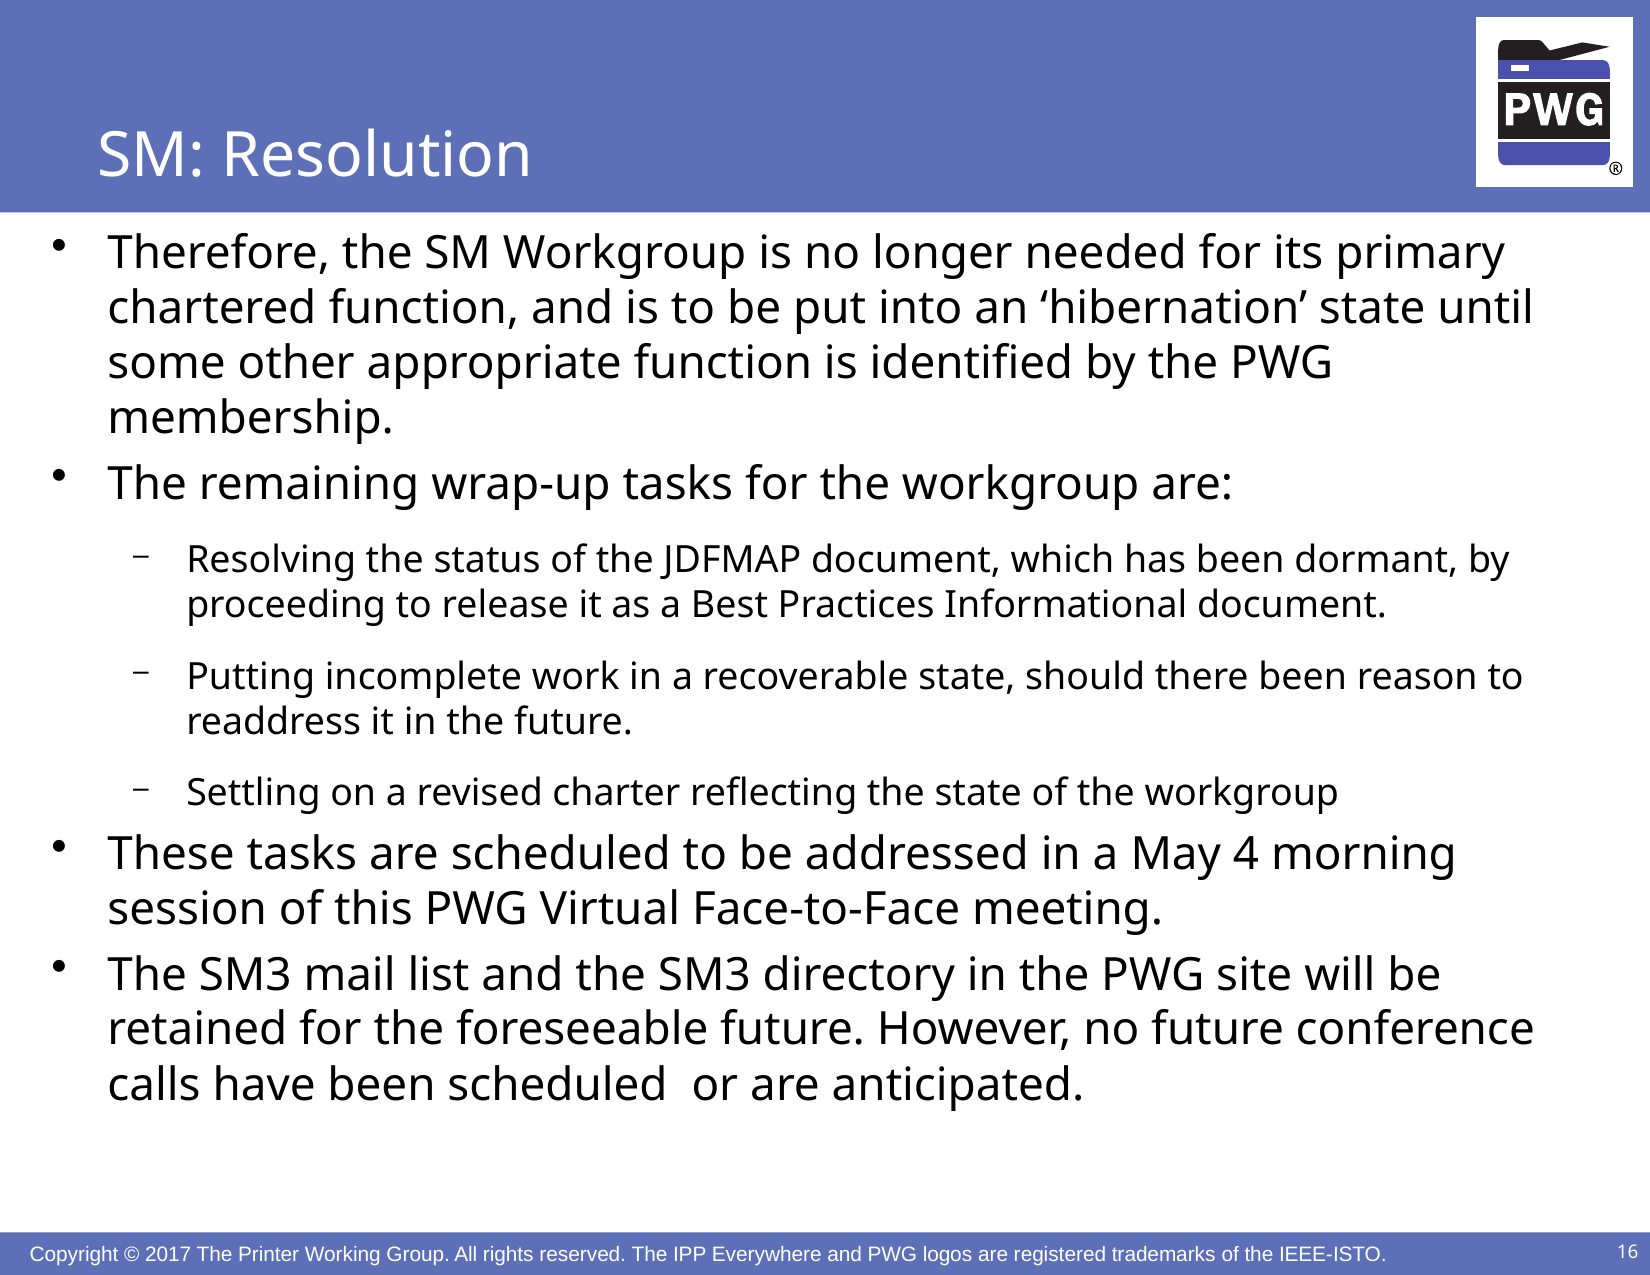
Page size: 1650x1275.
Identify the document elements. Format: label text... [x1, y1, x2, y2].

title SM: Resolution [82, 8, 1449, 198]
list Therefore, the SM Workgroup is no longer needed for its primary chartered function, and is to be put into an ‘hibernation’ state until some other appropriate function is identified by the PWG membership. The remaining wrap-up tasks for the workgroup are: Resolving the status of the JDFMAP document, which has been dormant, by proceeding to release it as a Best Practices Informational document. Putting incomplete work in a recoverable state, should there been reason to readdress it in the future. Settling on a revised charter reflecting the state of the workgroup These tasks are scheduled to be addressed in a May 4 morning session of this PWG Virtual Face-to-Face meeting. The SM3 mail list and the SM3 directory in the PWG site will be retained for the foreseeable future. However, no future conference calls have been scheduled or are anticipated. [36, 214, 1604, 1219]
